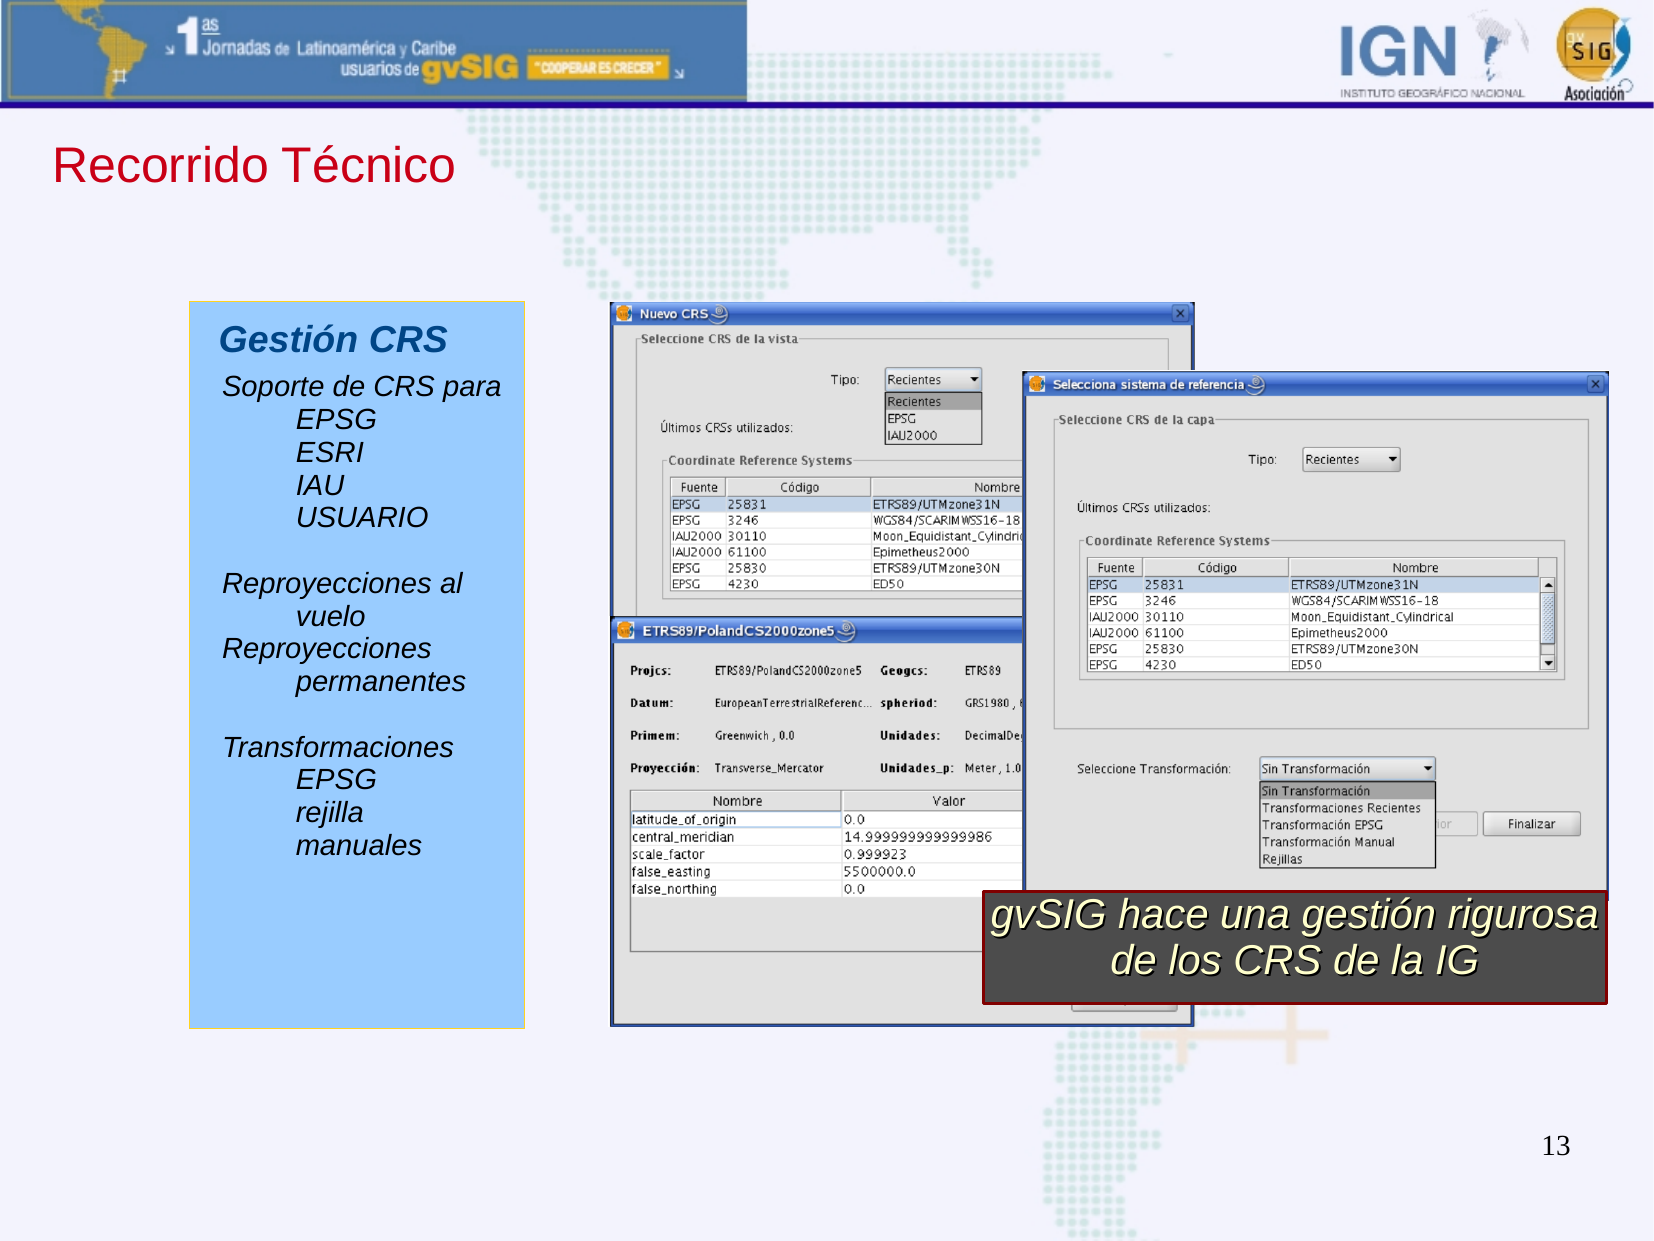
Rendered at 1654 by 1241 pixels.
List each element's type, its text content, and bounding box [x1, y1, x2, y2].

text_box Gestión CRS [203, 310, 608, 375]
text_box Soporte de CRS para EPSG ESRI IAU USUARIO Reproyecciones al vuelo Reproyecciones permanentes Transformaciones EPSG rejilla manuales [207, 362, 526, 995]
text_box [189, 301, 525, 1029]
text_box gvSIG hace una gestión rigurosa de los CRS de la IG [983, 891, 1607, 1004]
picture [0, 0, 1654, 1241]
text_box Recorrido Técnico [37, 129, 473, 207]
